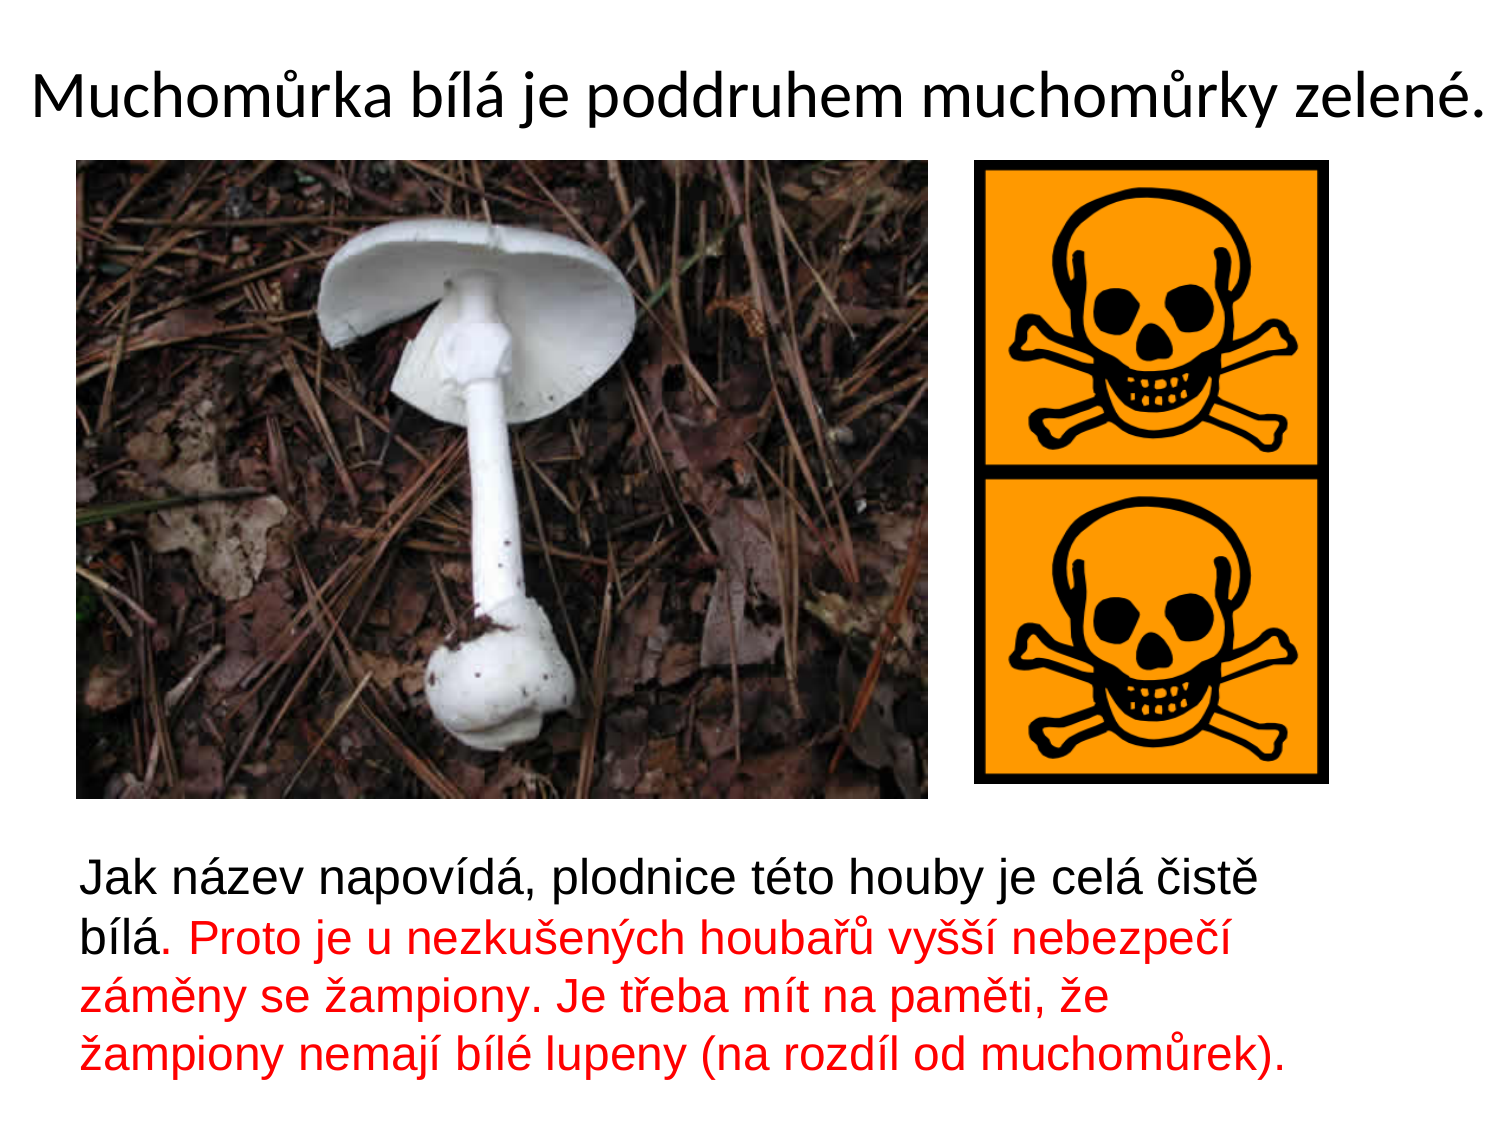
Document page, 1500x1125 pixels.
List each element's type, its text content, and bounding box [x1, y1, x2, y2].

text_box Muchomůrka bílá je poddruhem muchomůrky zelené. [15, 42, 1500, 139]
picture [76, 160, 928, 799]
picture [974, 160, 1329, 784]
text_box Jak název napovídá, plodnice této houby je celá čistě bílá. Proto je u nezkušených houbařů vyšší nebezpečí záměny se žampiony. Je třeba mít na paměti, že žampiony nemají bílé lupeny (na rozdíl od muchomůrek). [64, 837, 1335, 1088]
